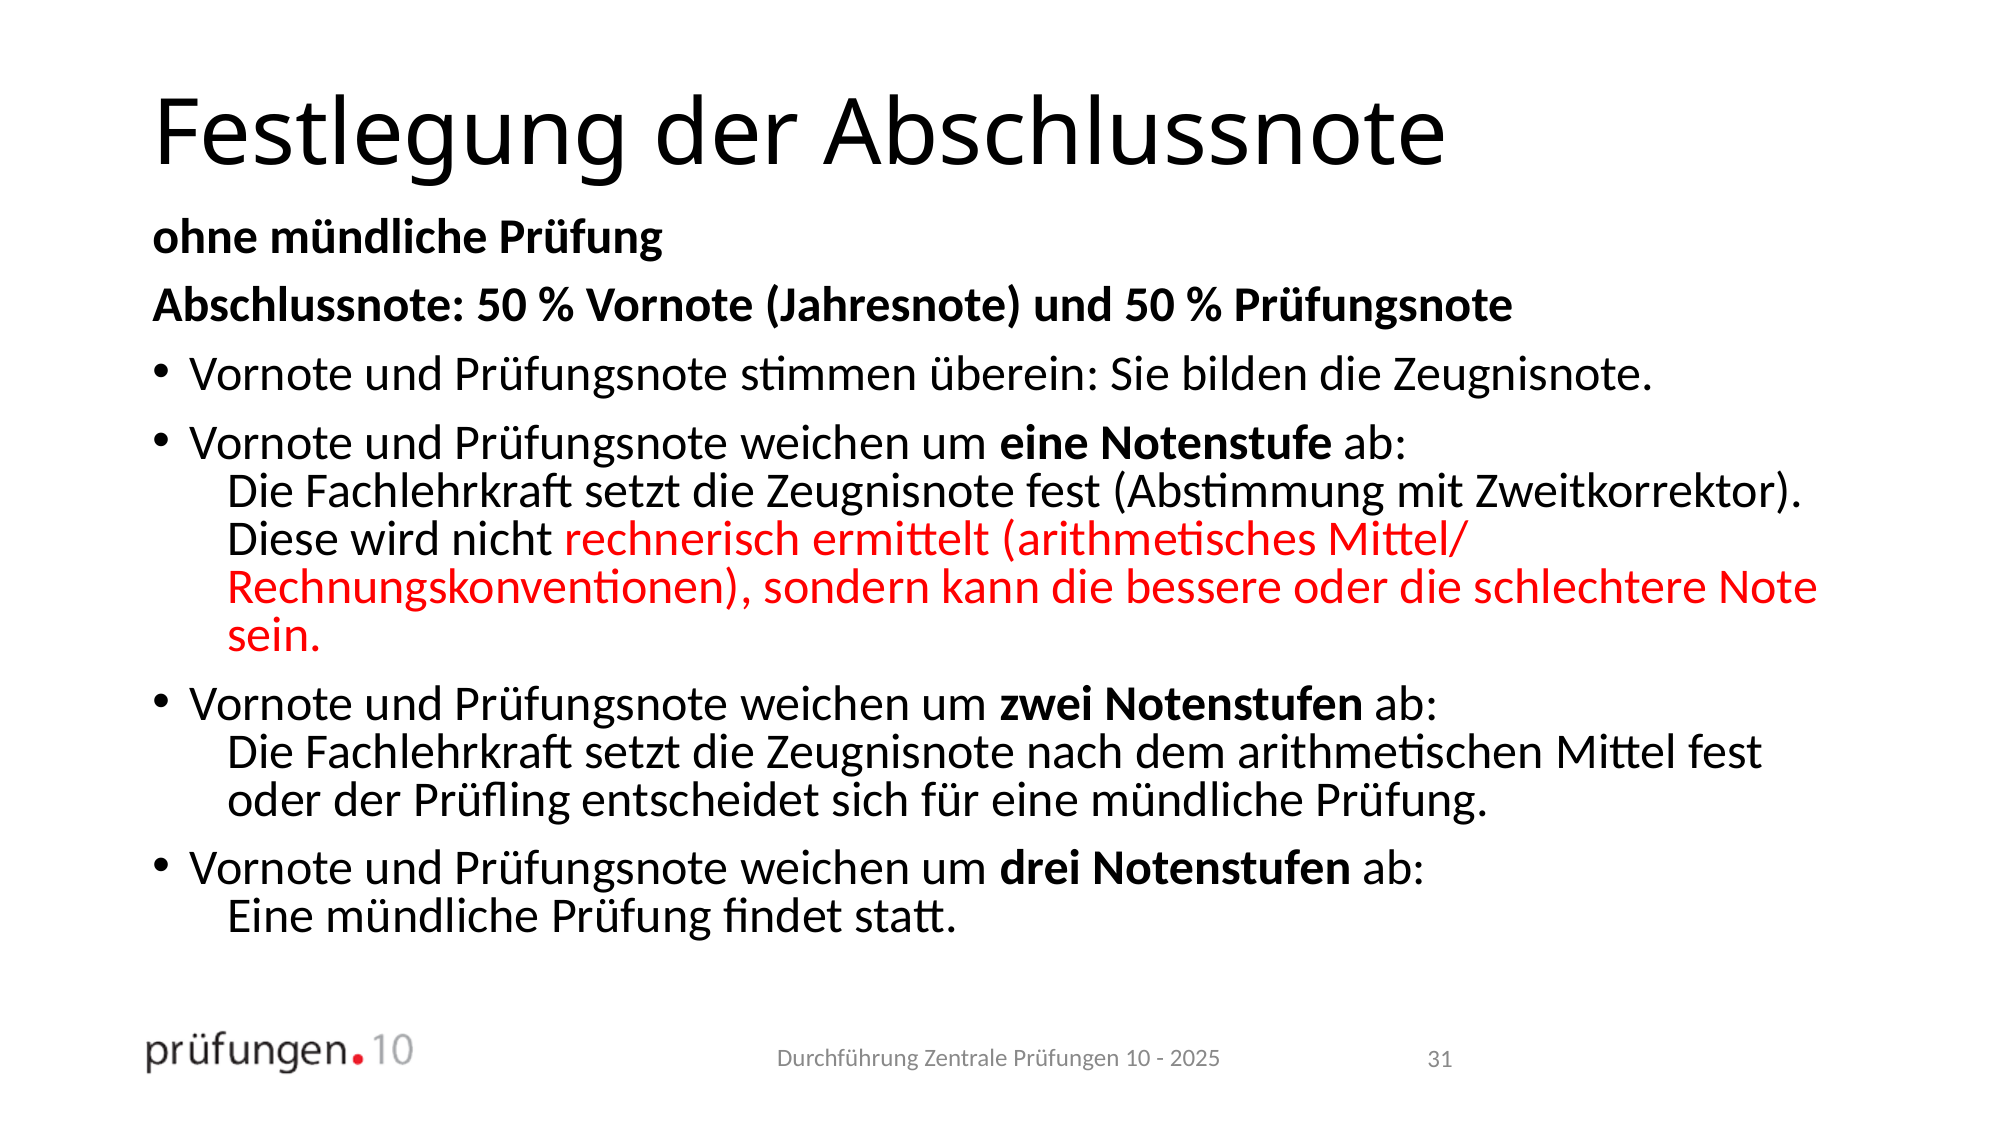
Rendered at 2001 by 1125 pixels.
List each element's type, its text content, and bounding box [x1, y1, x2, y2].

picture [137, 1023, 423, 1080]
title Festlegung der Abschlussnote [137, 77, 1863, 193]
text_box <Foliennummer> [1412, 1027, 1863, 1088]
list ohne mündliche Prüfung Abschlussnote: 50 % Vornote (Jahresnote) und 50 % Prüfungsnote Vornote und Prüfungsnote stimmen überein: Sie bilden die Zeugnisnote. Vornote und Prüfungsnote weichen um eine Notenstufe ab: Die Fachlehrkraft setzt die Zeugnisnote fest (Abstimmung mit Zweitkorrektor). Diese wird nicht rechnerisch ermittelt (arithmetisches Mittel/ Rechnungskonventionen), sondern kann die bessere oder die schlechtere Note sein. Vornote und Prüfungsnote weichen um zwei Notenstufen ab: Die Fachlehrkraft setzt die Zeugnisnote nach dem arithmetischen Mittel fest oder der Prüfling entscheidet sich für eine mündliche Prüfung. Vornote und Prüfungsnote weichen um drei Notenstufen ab: Eine mündliche Prüfung findet statt. [137, 207, 1863, 1014]
